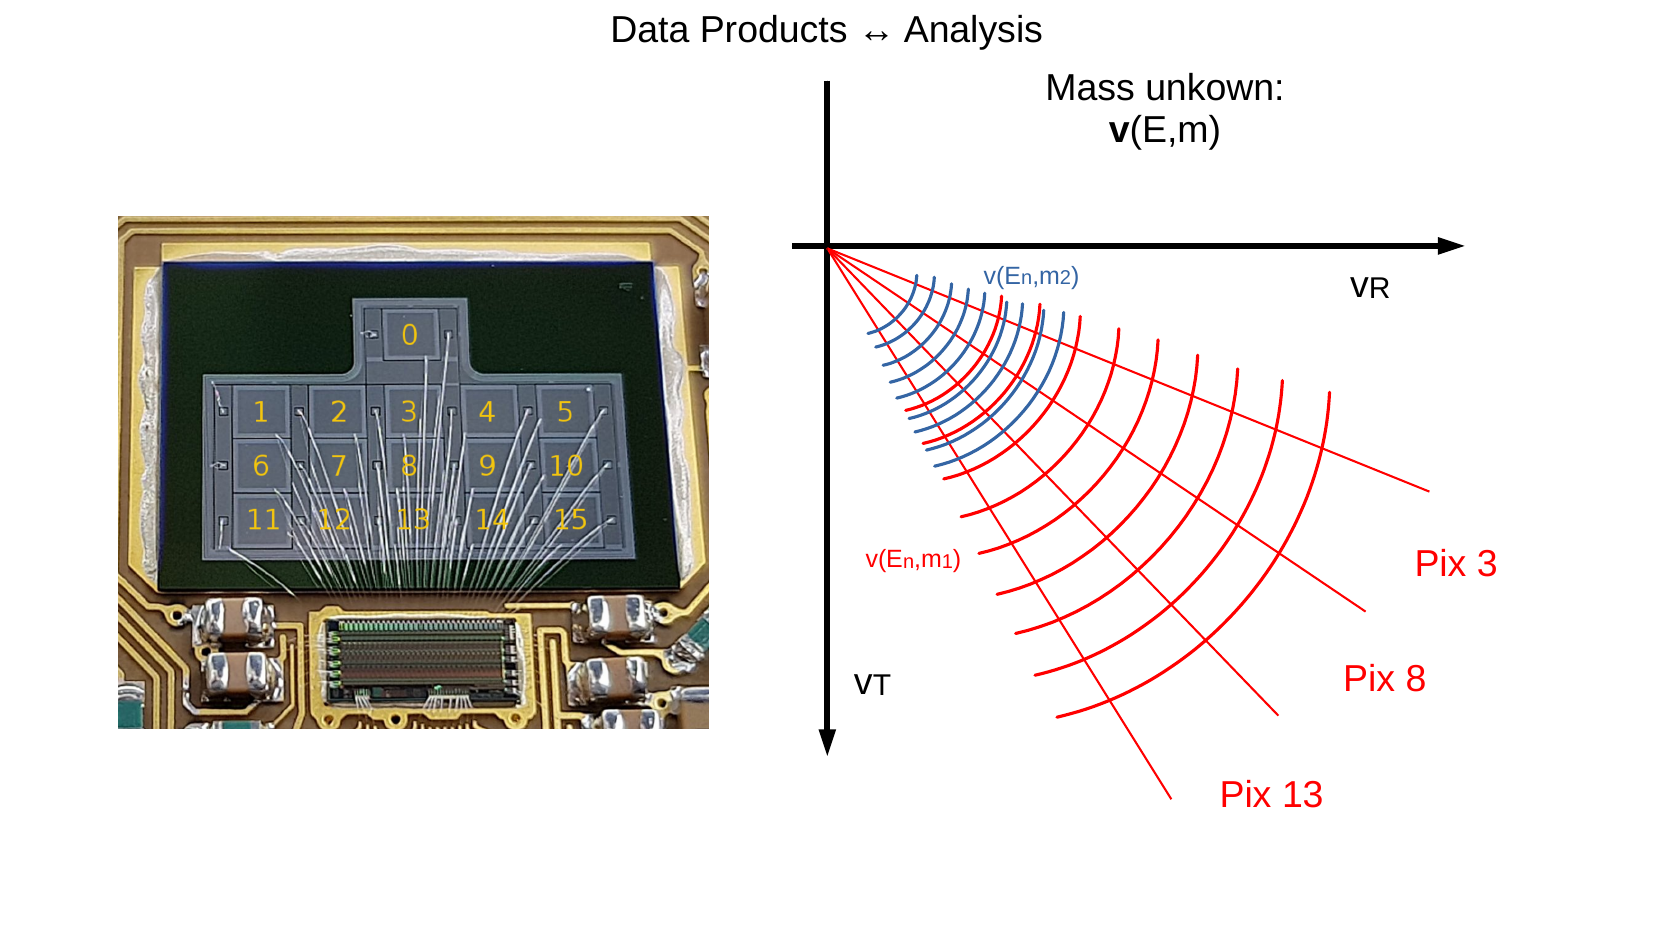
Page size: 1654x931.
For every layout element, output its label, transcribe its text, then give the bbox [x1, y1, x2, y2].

text_box [926, 310, 1044, 451]
text_box [890, 289, 969, 383]
text_box [923, 304, 1040, 444]
text_box [909, 302, 1007, 419]
text_box [943, 316, 1081, 479]
text_box [997, 355, 1198, 595]
text_box [1035, 380, 1283, 676]
text_box [978, 339, 1159, 554]
text_box v(En,m2) [969, 253, 1095, 301]
text_box [914, 303, 1023, 432]
text_box [1015, 368, 1238, 634]
text_box [934, 312, 1064, 467]
text_box [896, 293, 985, 399]
text_box [1056, 392, 1330, 718]
text_box v(En,m1) [850, 537, 977, 585]
text_box vR [1335, 256, 1406, 319]
text_box [875, 277, 935, 348]
text_box vT [839, 652, 906, 716]
text_box [883, 283, 952, 366]
text_box [905, 301, 1002, 411]
text_box [961, 328, 1119, 517]
text_box Pix 13 [1204, 765, 1347, 865]
text_box Data Products ↔ Analysis [595, 1, 1058, 58]
text_box Pix 8 [1328, 649, 1442, 707]
text_box Pix 3 [1399, 535, 1513, 593]
text_box Mass unkown: v(E,m) [1030, 59, 1300, 158]
text_box [867, 275, 917, 334]
picture [118, 216, 709, 729]
